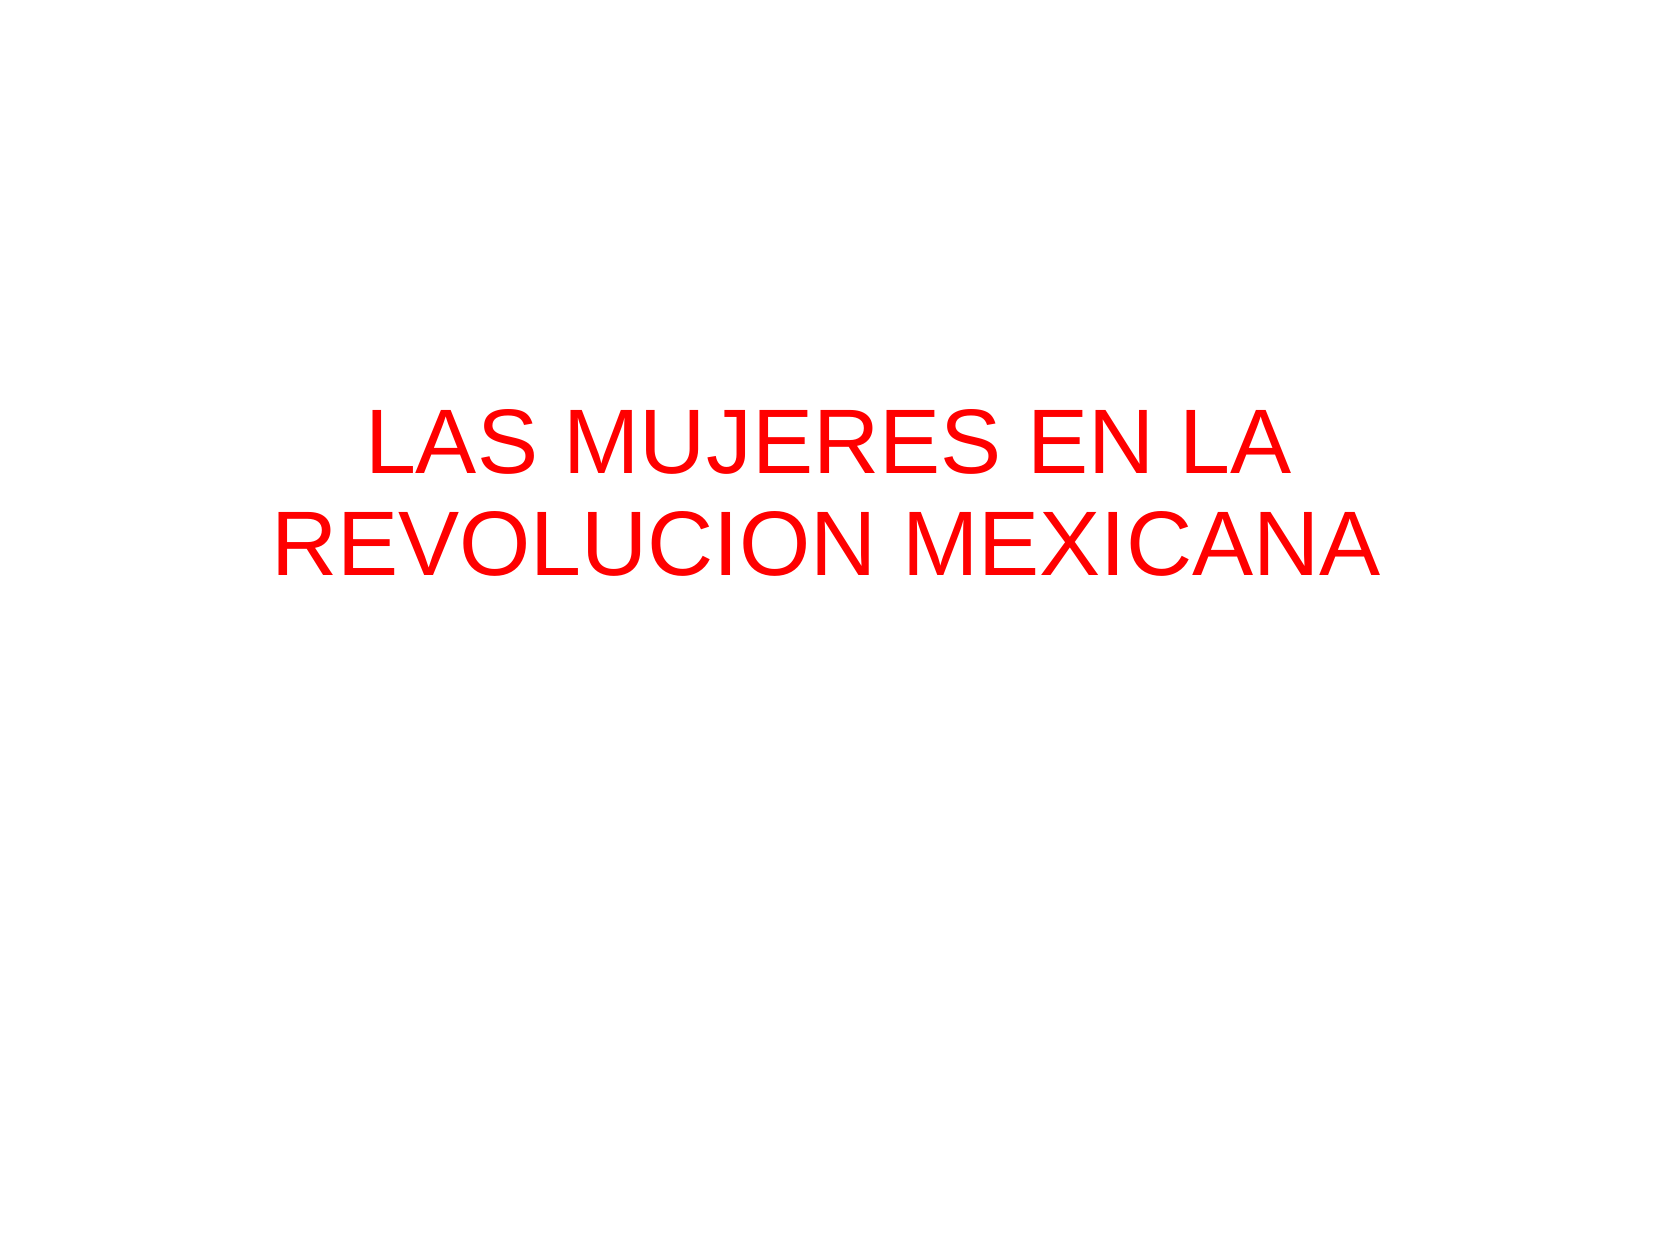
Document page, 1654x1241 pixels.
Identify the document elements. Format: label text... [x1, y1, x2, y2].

title LAS MUJERES EN LA REVOLUCION MEXICANA [82, 40, 1571, 945]
